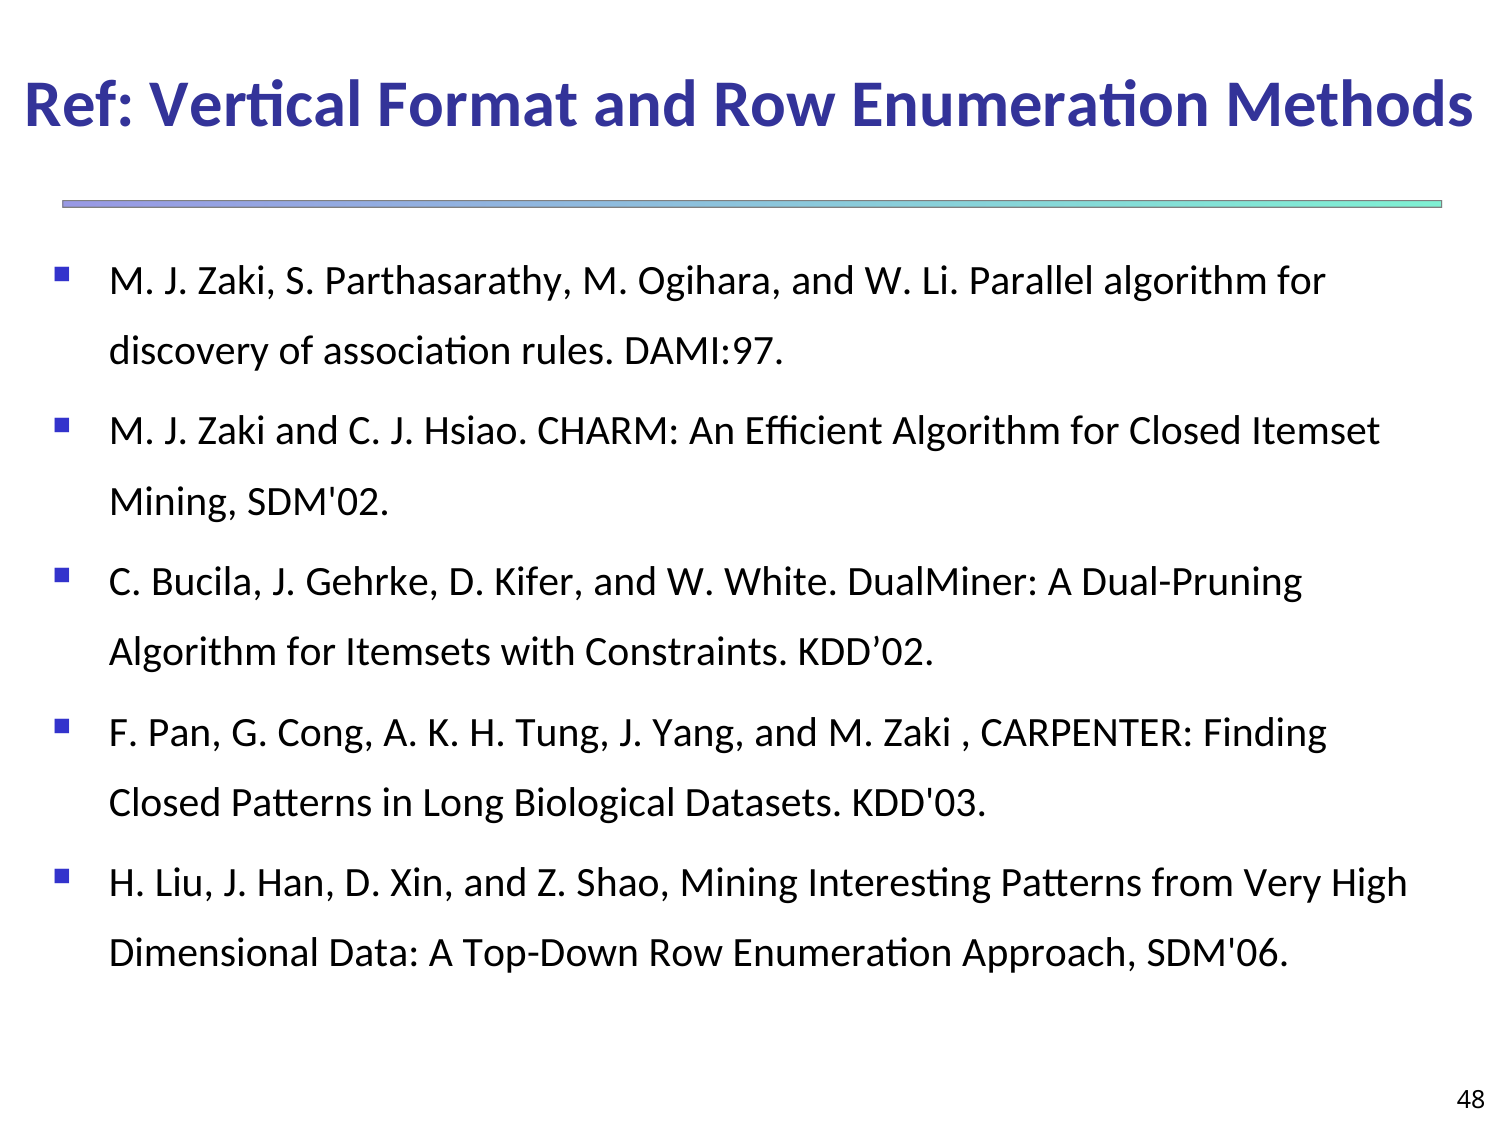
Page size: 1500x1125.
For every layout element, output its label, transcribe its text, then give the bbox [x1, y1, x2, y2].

text_box <number> [1187, 1062, 1500, 1125]
list M. J. Zaki, S. Parthasarathy, M. Ogihara, and W. Li. Parallel algorithm for discovery of association rules. DAMI:97. M. J. Zaki and C. J. Hsiao. CHARM: An Efficient Algorithm for Closed Itemset Mining, SDM'02. C. Bucila, J. Gehrke, D. Kifer, and W. White. DualMiner: A Dual-Pruning Algorithm for Itemsets with Constraints. KDD’02. F. Pan, G. Cong, A. K. H. Tung, J. Yang, and M. Zaki , CARPENTER: Finding Closed Patterns in Long Biological Datasets. KDD'03. H. Liu, J. Han, D. Xin, and Z. Shao, Mining Interesting Patterns from Very High Dimensional Data: A Top-Down Row Enumeration Approach, SDM'06. [37, 224, 1425, 1102]
title Ref: Vertical Format and Row Enumeration Methods [0, 12, 1500, 188]
